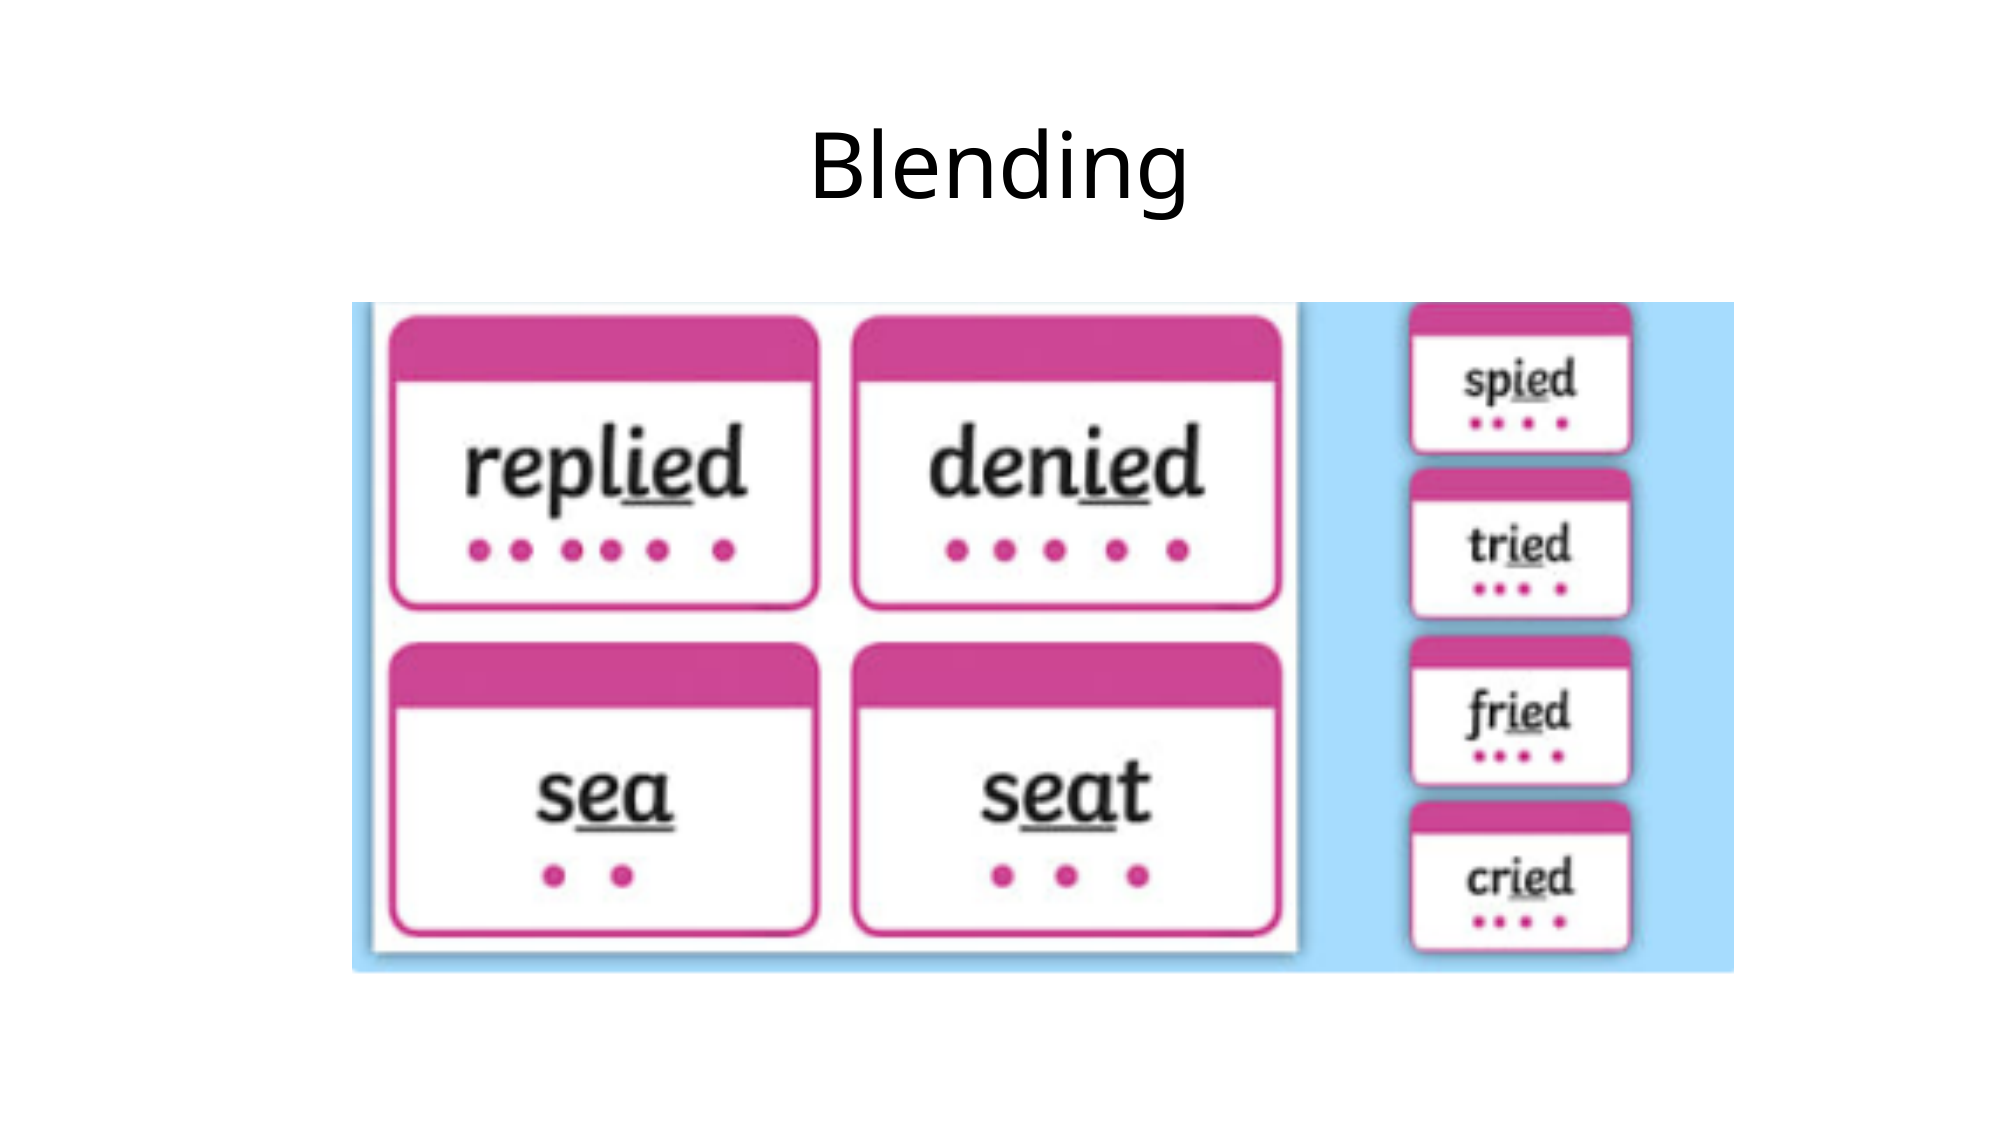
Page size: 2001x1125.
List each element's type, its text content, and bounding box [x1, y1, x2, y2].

title Blending [137, 59, 1863, 278]
picture [352, 302, 1734, 985]
